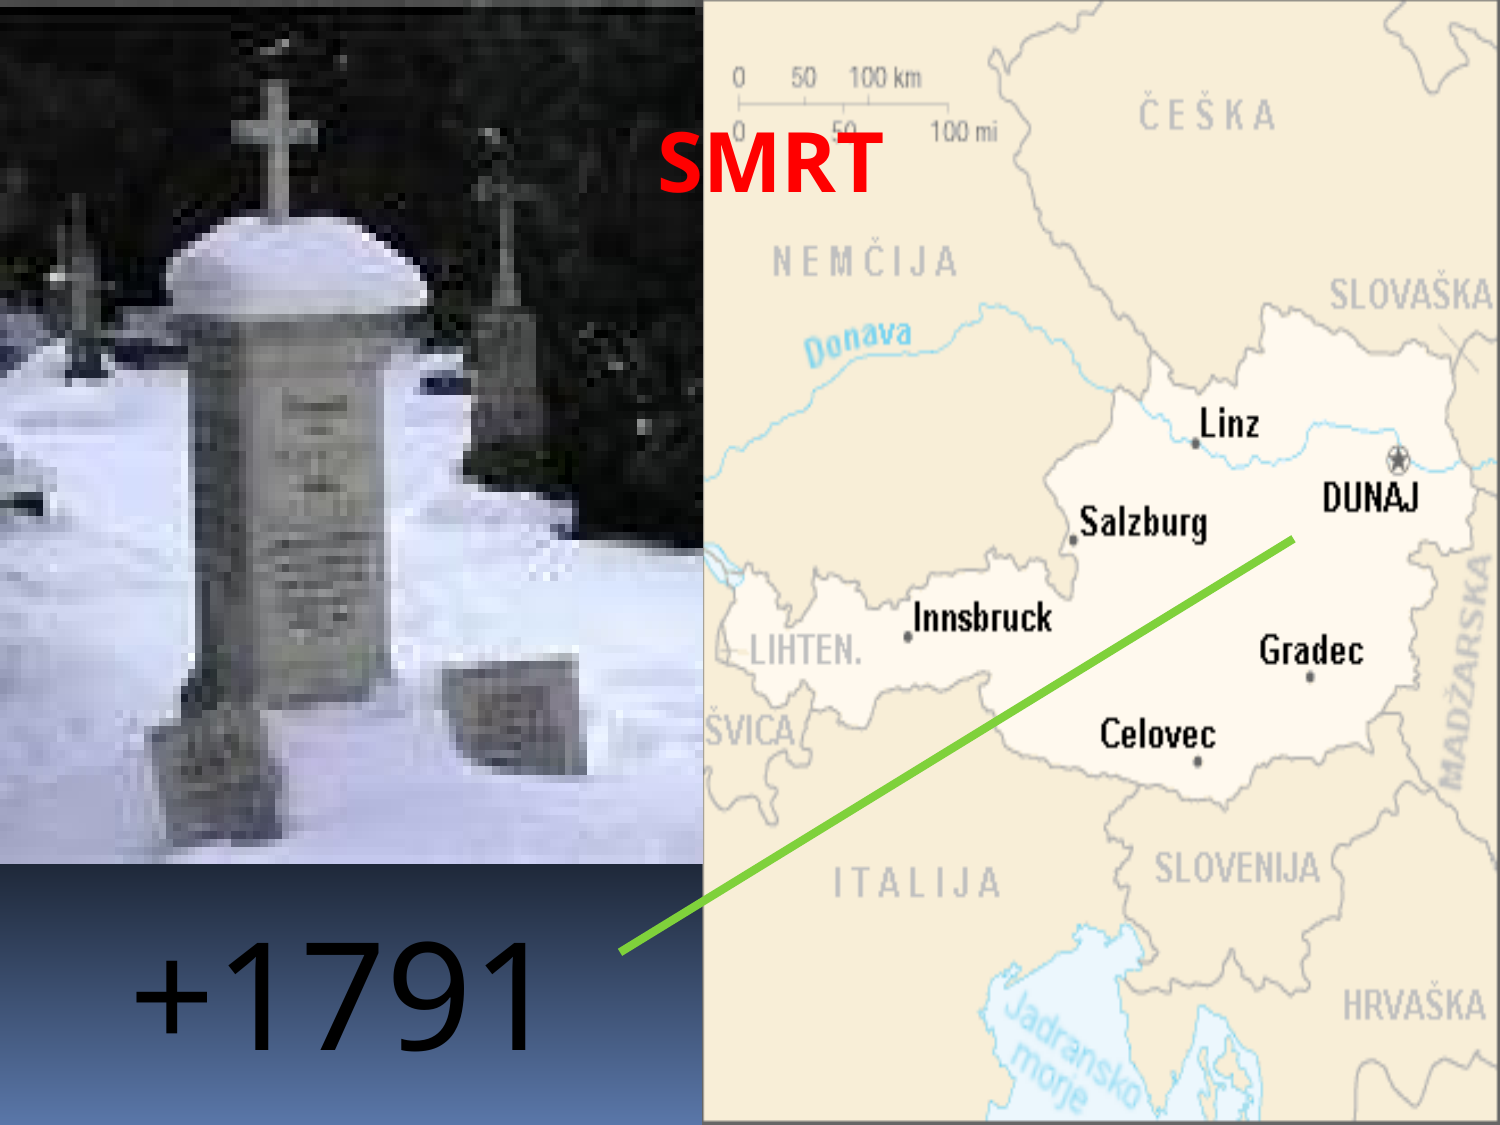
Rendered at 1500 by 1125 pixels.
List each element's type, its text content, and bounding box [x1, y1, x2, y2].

text_box +1791 [114, 893, 574, 1088]
picture [0, 0, 1500, 1125]
text_box SMRT [642, 101, 900, 217]
